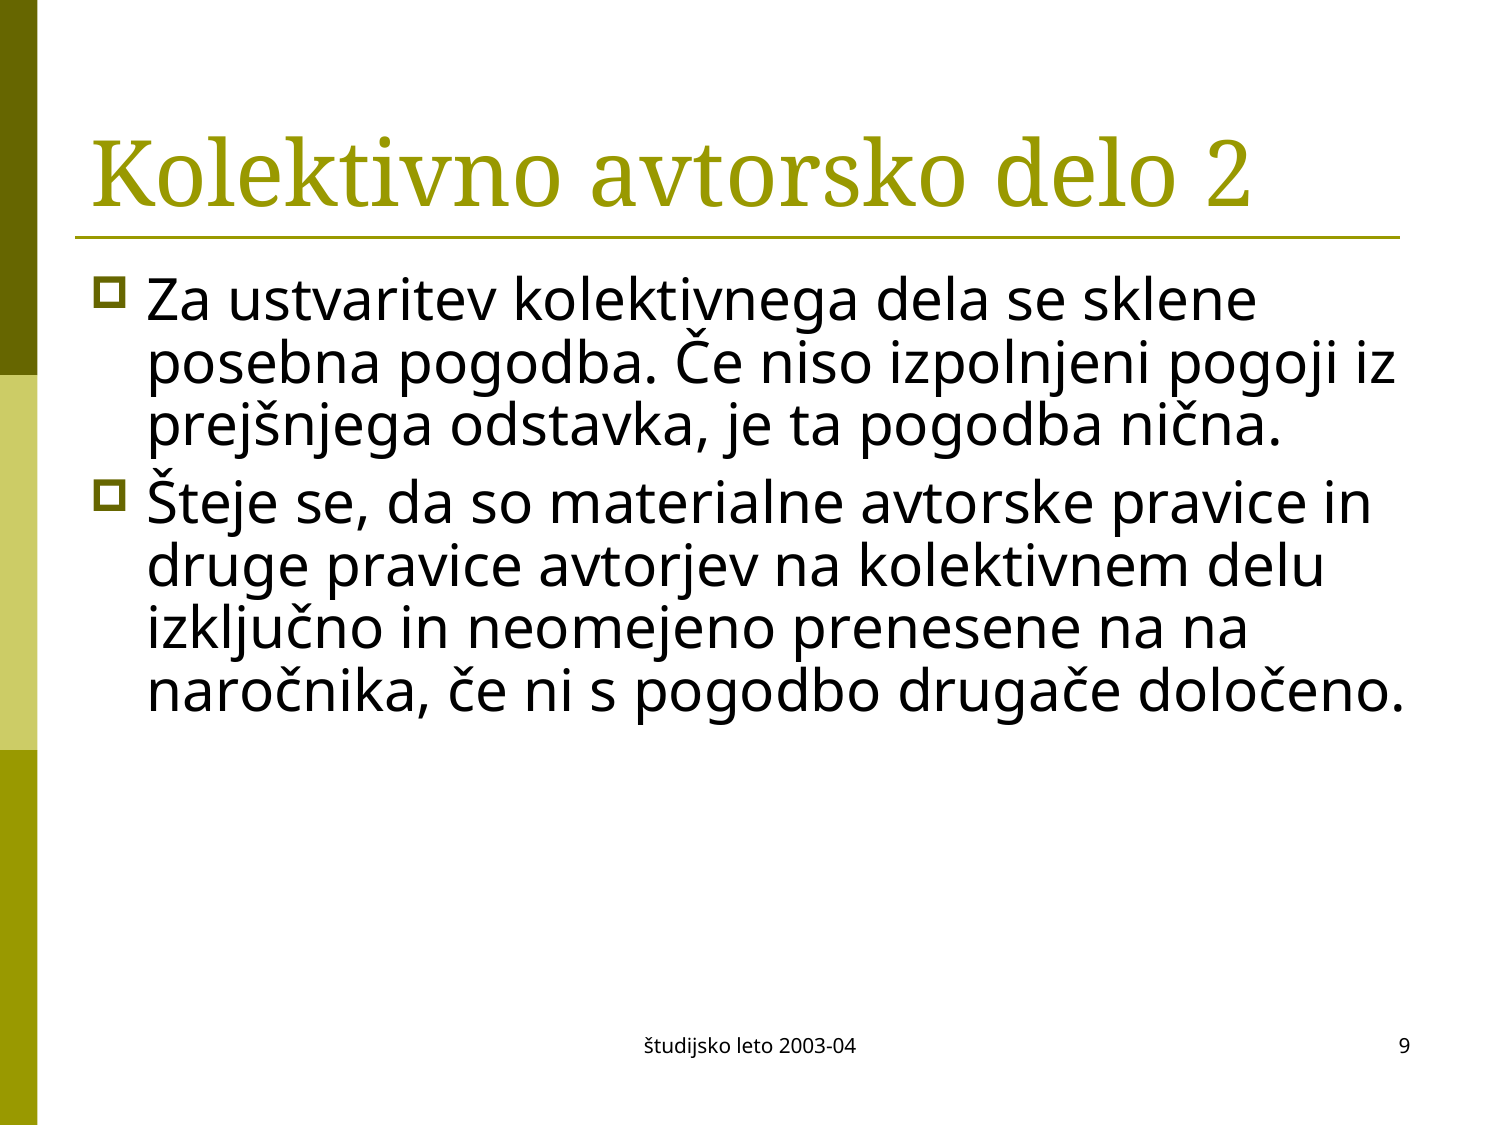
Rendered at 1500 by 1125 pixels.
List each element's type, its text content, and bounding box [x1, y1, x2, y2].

text_box <number> [1074, 1025, 1426, 1101]
list Za ustvaritev kolektivnega dela se sklene posebna pogodba. Če niso izpolnjeni pogoji iz prejšnjega odstavka, je ta pogodba nična. Šteje se, da so materialne avtorske pravice in druge pravice avtorjev na kolektivnem delu izključno in neomejeno prenesene na na naročnika, če ni s pogodbo drugače določeno. [75, 262, 1426, 1006]
text_box študijsko leto 2003-04 [512, 1025, 988, 1101]
title Kolektivno avtorsko delo 2 [75, 45, 1426, 233]
